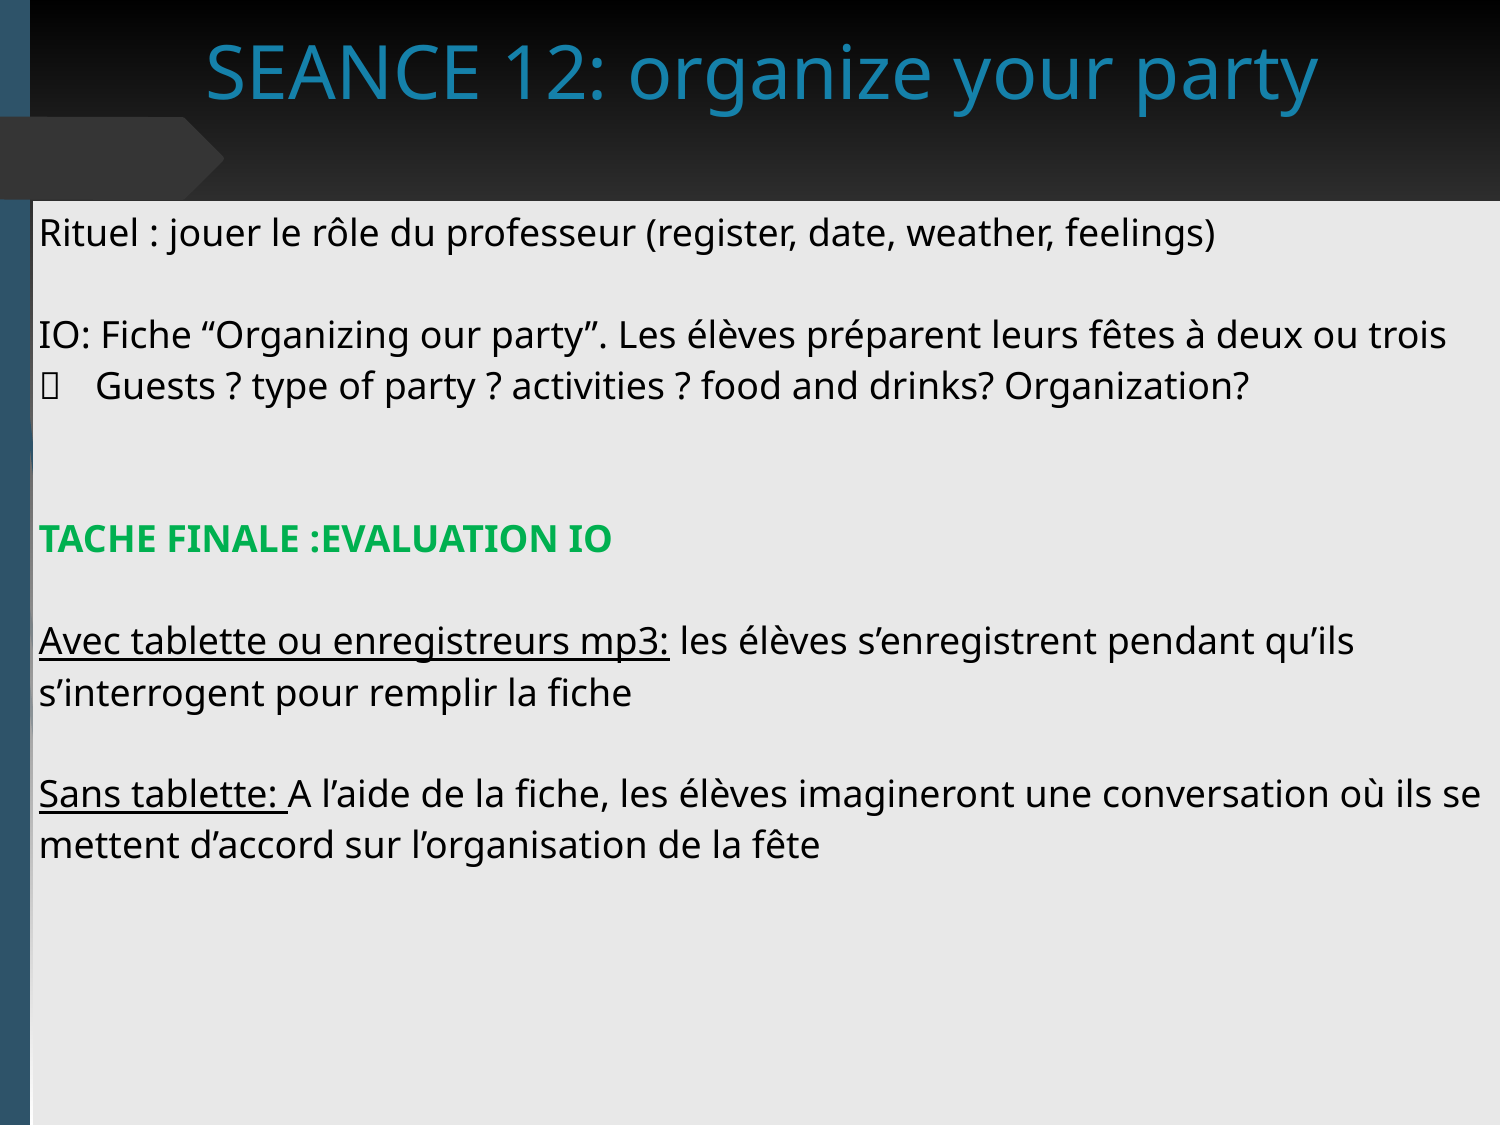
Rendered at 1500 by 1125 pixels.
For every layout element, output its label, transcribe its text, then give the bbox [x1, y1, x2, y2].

table_header Rituel : jouer le rôle du professeur (register, date, weather, feelings) IO: Fiche “Organizing our party”. Les élèves préparent leurs fêtes à deux ou trois Guests ? type of party ? activities ? food and drinks? Organization? TACHE FINALE :EVALUATION IO Avec tablette ou enregistreurs mp3: les élèves s’enregistrent pendant qu’ils s’interrogent pour remplir la fiche Sans tablette: A l’aide de la fiche, les élèves imagineront une conversation où ils se mettent d’accord sur l’organisation de la fête [33, 201, 1500, 1125]
title SEANCE 12: organize your party [190, 17, 1434, 201]
